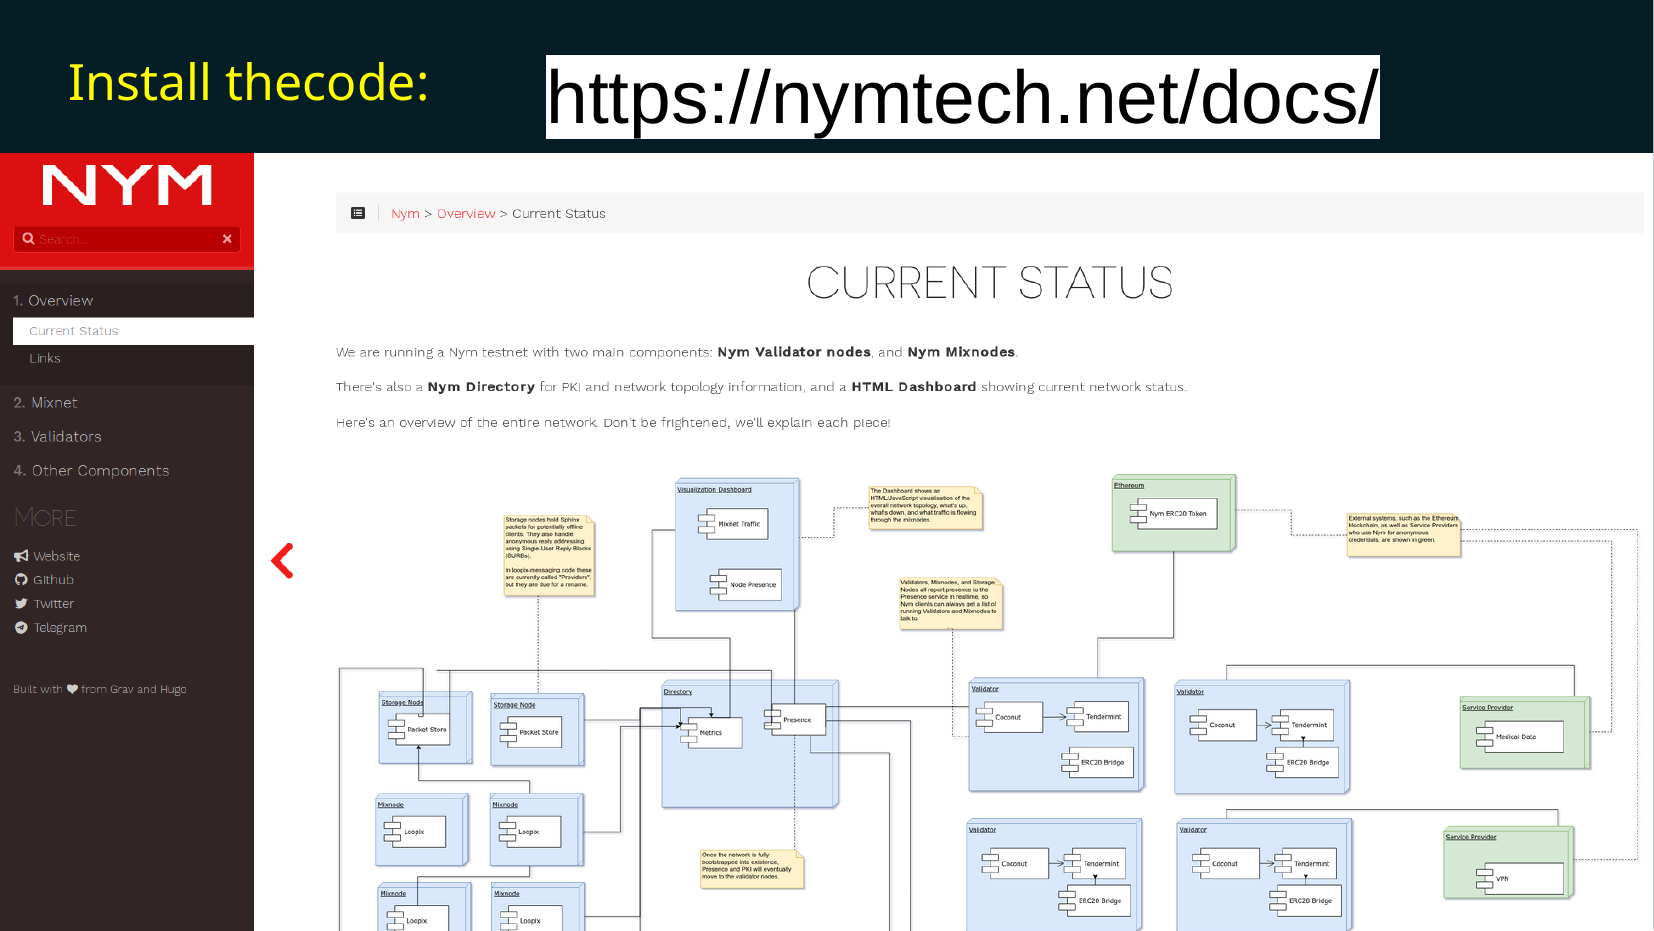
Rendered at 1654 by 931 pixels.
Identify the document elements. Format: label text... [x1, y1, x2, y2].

picture [0, 153, 1654, 931]
title Install thecode: [53, 35, 1501, 121]
title https://nymtech.net/docs/ [531, 33, 1654, 119]
